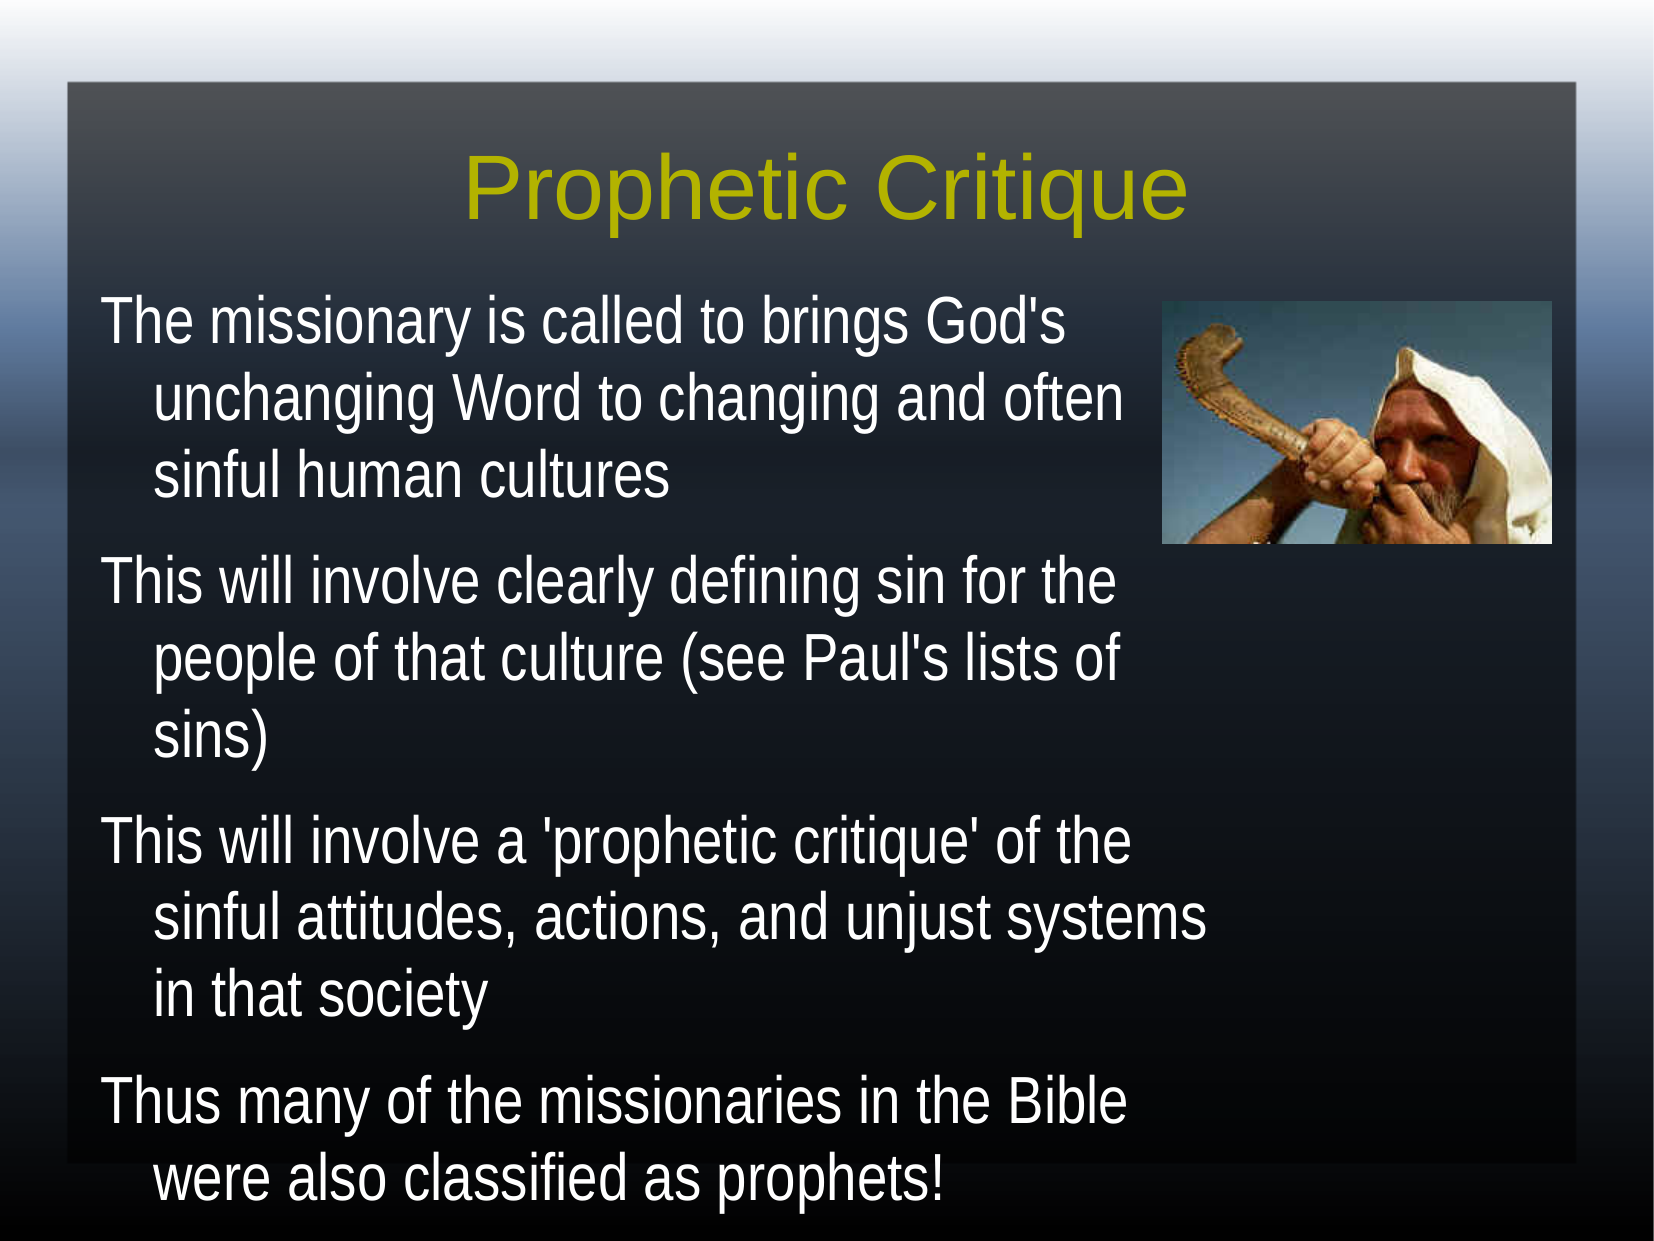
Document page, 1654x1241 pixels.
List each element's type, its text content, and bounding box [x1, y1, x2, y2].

title Prophetic Critique [82, 92, 1571, 285]
list The missionary is called to brings God's unchanging Word to changing and often sinful human cultures This will involve clearly defining sin for the people of that culture (see Paul's lists of sins) This will involve a 'prophetic critique' of the sinful attitudes, actions, and unjust systems in that society Thus many of the missionaries in the Bible were also classified as prophets! [82, 281, 1238, 1201]
picture [0, 0, 1654, 1241]
